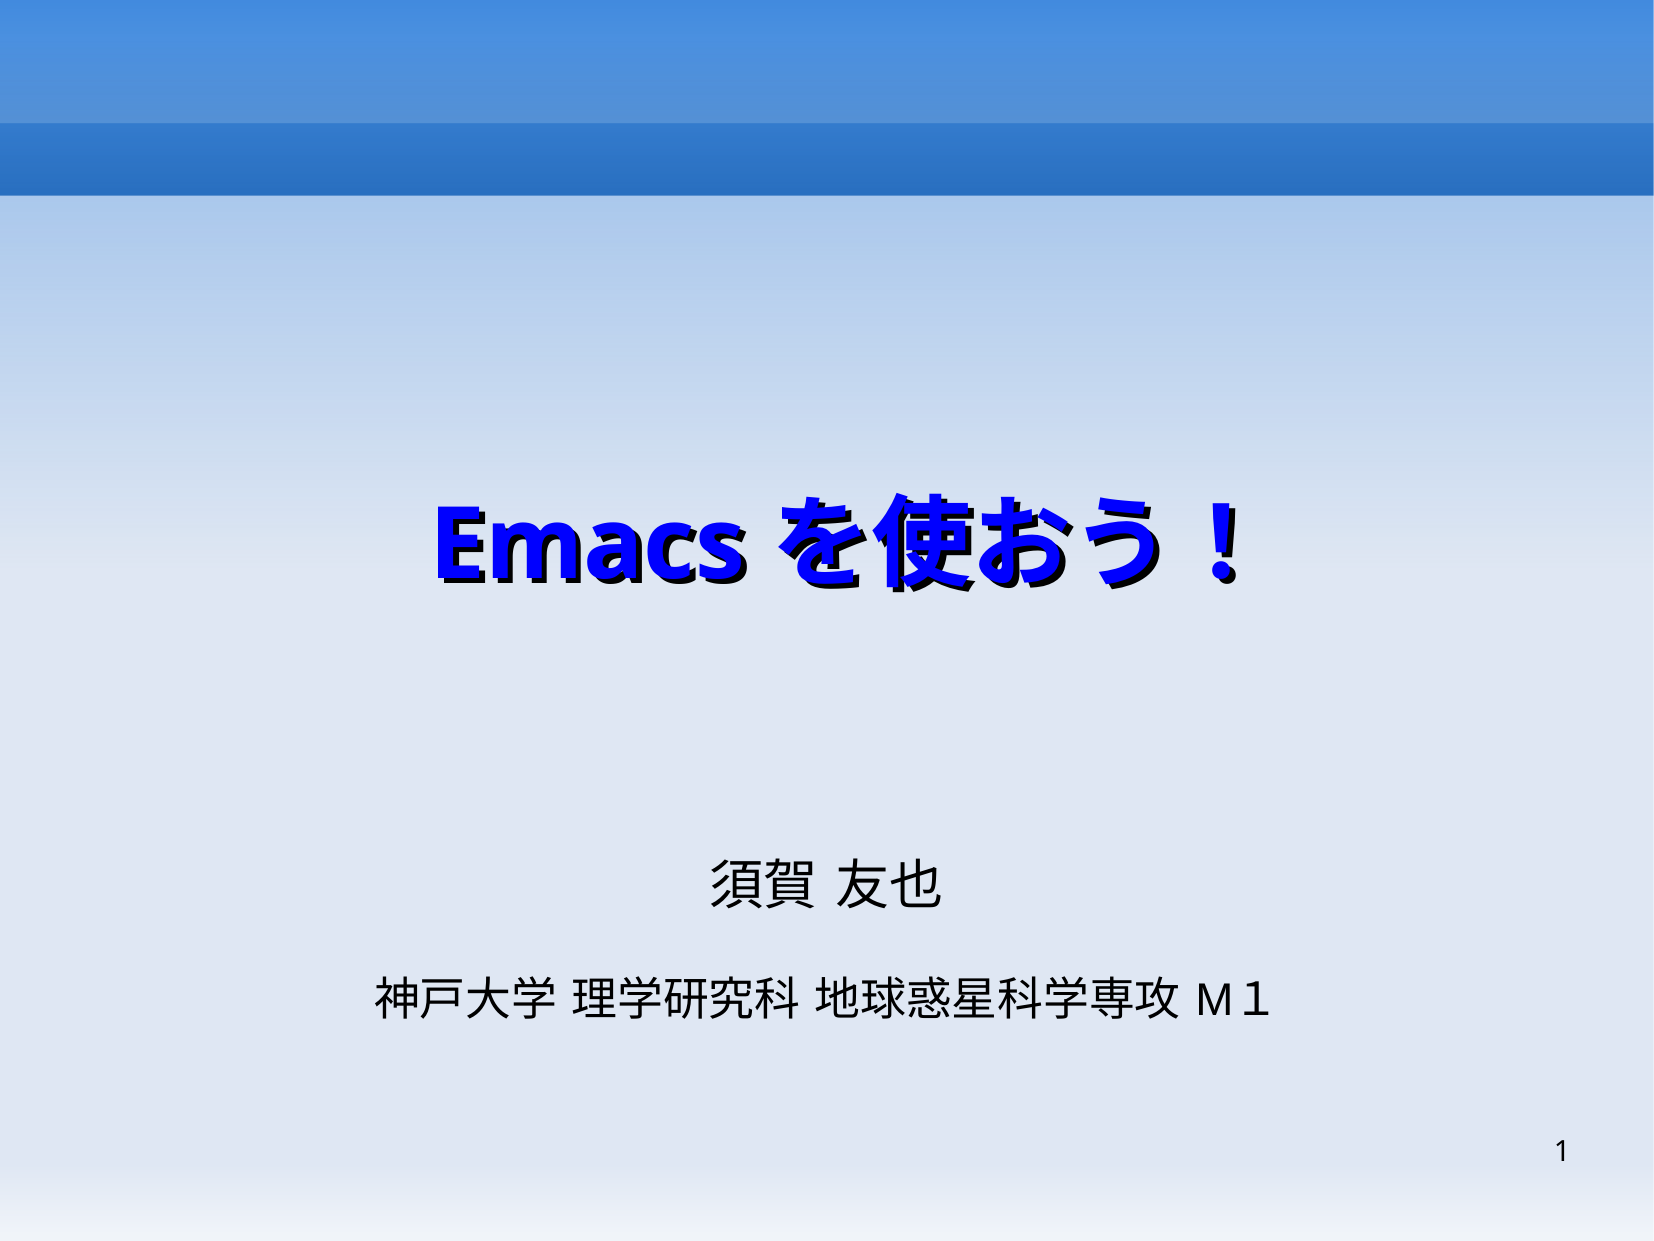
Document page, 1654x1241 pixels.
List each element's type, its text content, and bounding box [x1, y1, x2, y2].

picture [0, 0, 1654, 1241]
subtitle 須賀 友也 神戸大学 理学研究科 地球惑星科学専攻 M１ [82, 413, 1571, 1241]
text_box Emacs を使おう！ [259, 454, 1441, 570]
